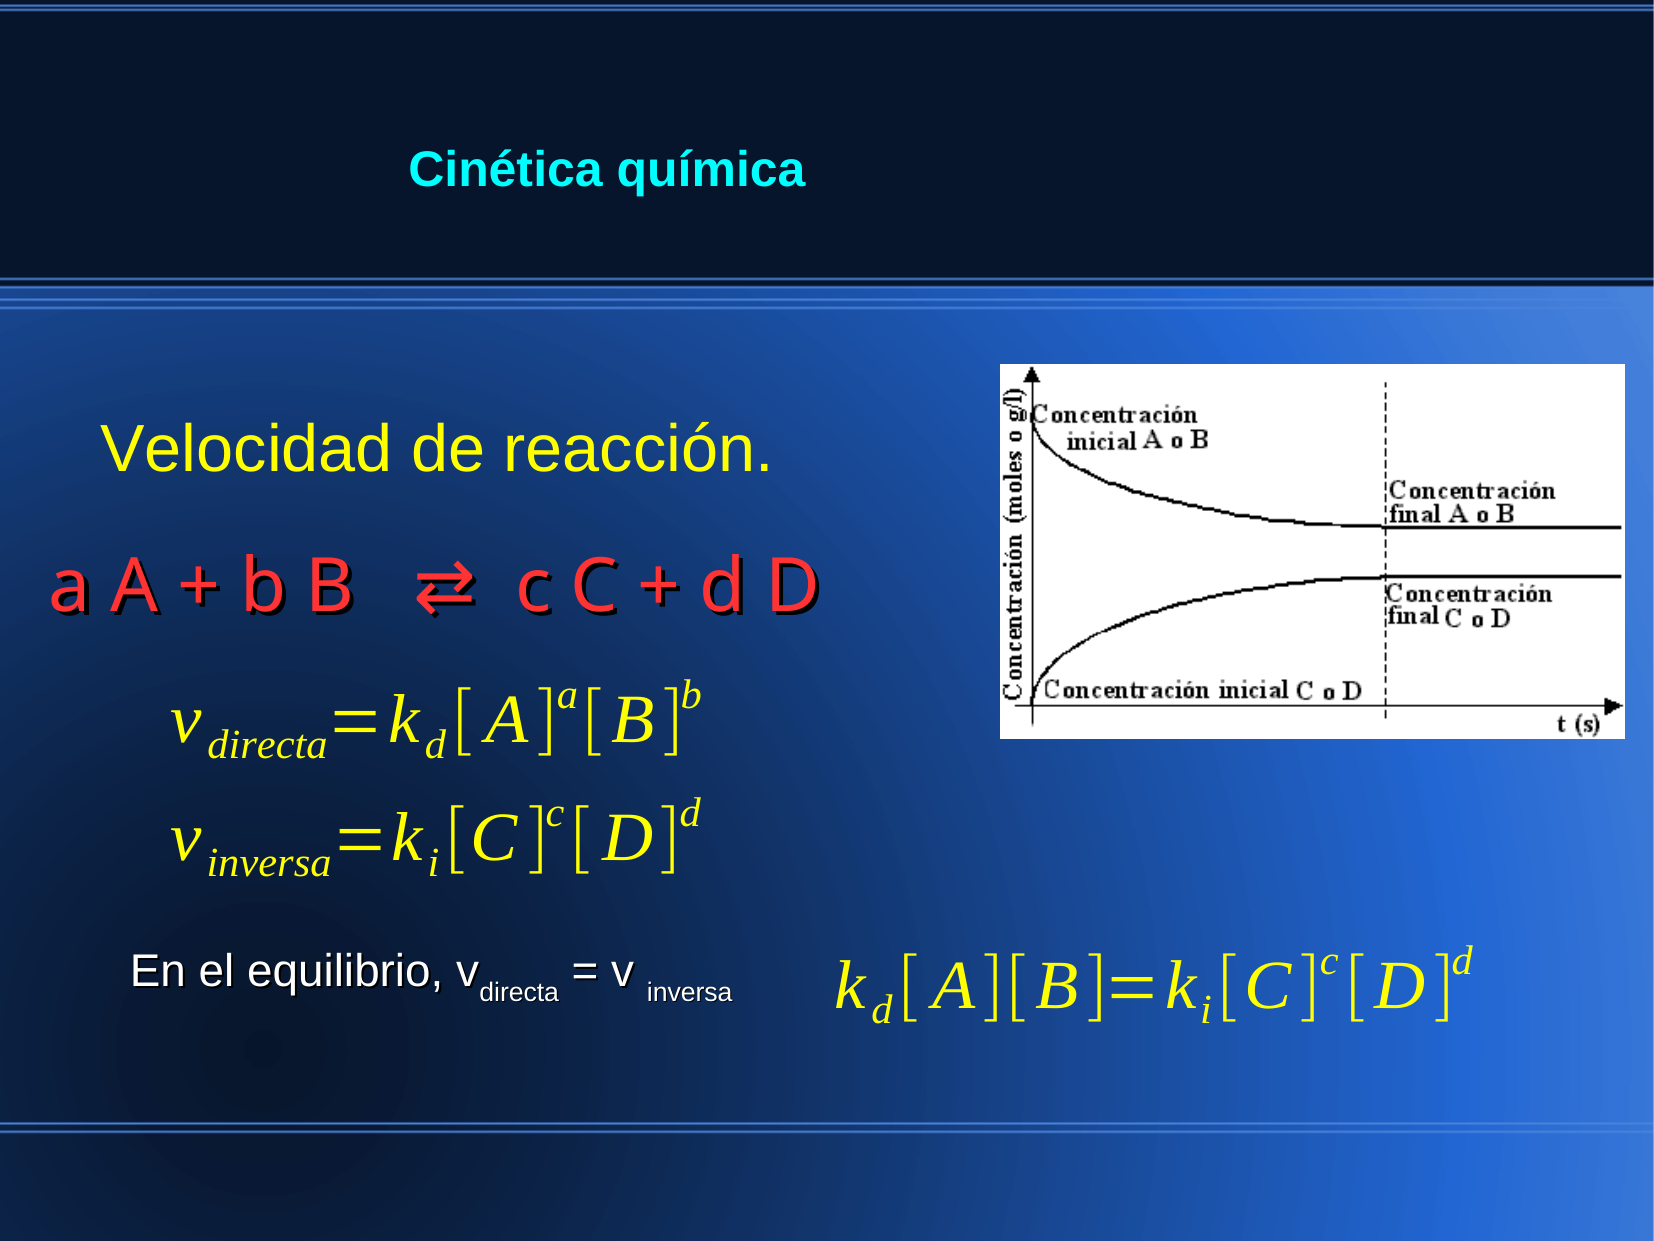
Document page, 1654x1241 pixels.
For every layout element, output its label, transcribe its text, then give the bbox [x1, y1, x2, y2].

text_box En el equilibrio, vdirecta = v inversa [59, 944, 798, 1047]
title Cinética química [32, 118, 1182, 220]
list Velocidad de reacción. [29, 306, 1595, 531]
picture [0, 0, 1654, 1241]
chart [161, 789, 709, 886]
text_box a A + b B ⇄ c C + d D [29, 531, 1063, 650]
chart [162, 671, 709, 768]
chart [826, 936, 1482, 1034]
